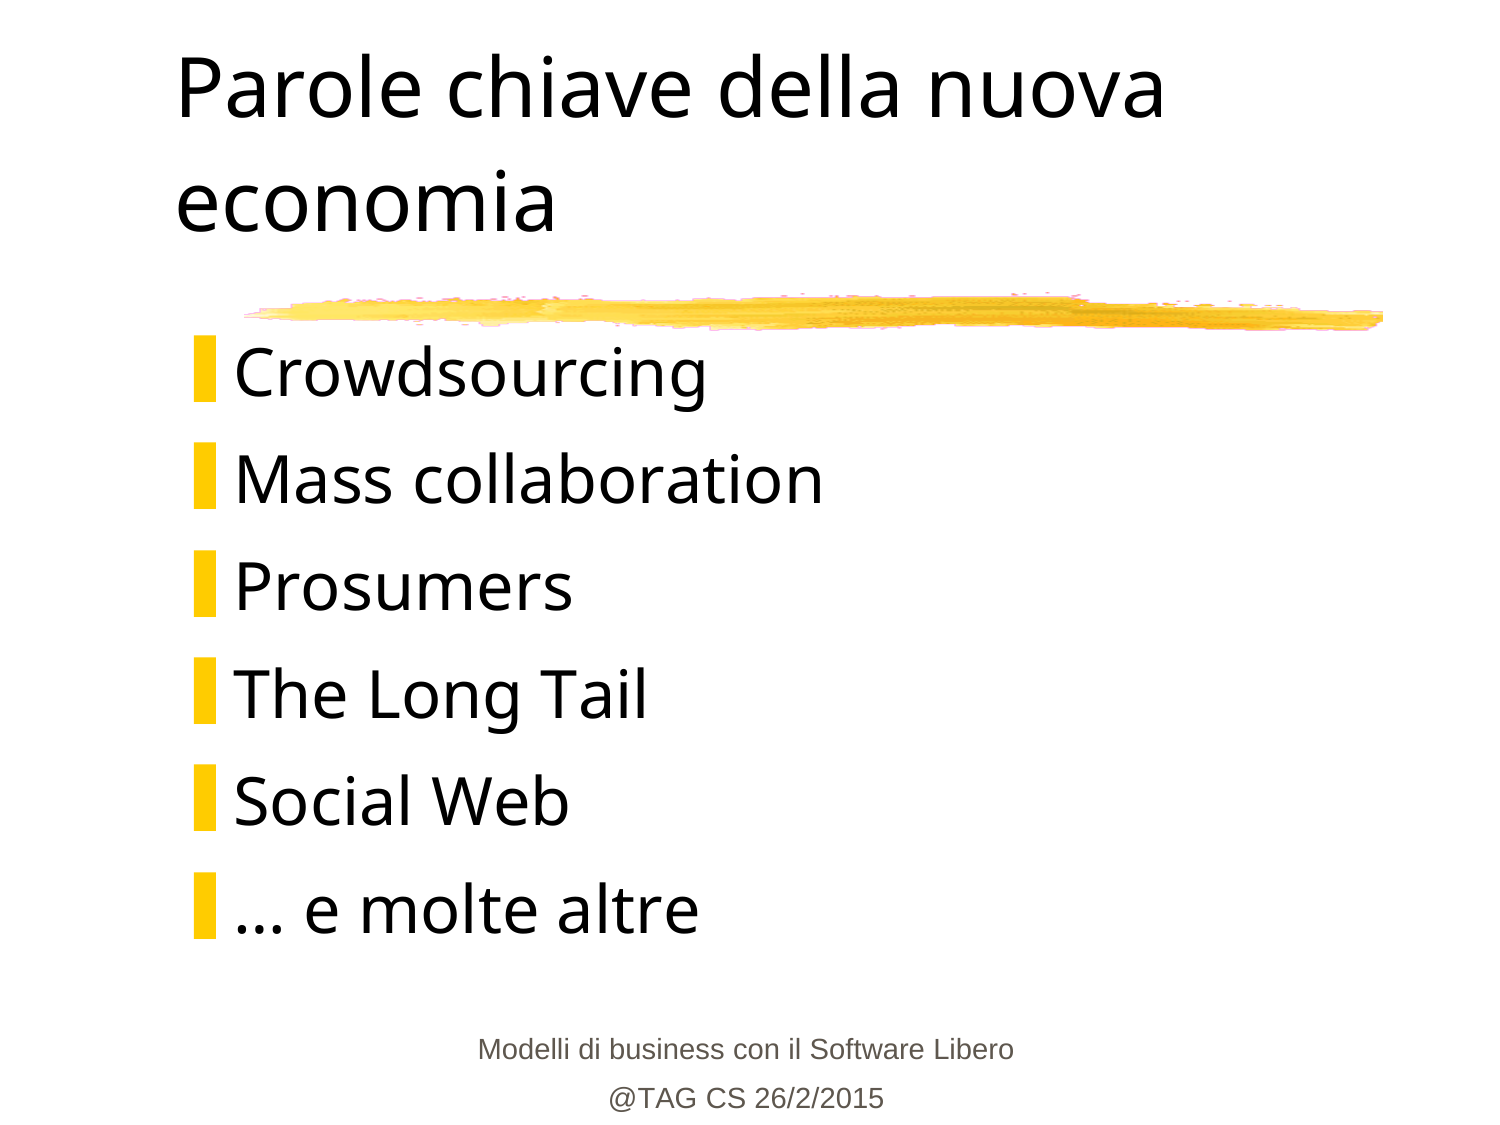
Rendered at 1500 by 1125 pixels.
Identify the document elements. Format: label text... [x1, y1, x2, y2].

title Parole chiave della nuova economia [174, 0, 1418, 300]
picture [244, 300, 1383, 339]
list Crowdsourcing Mass collaboration Prosumers The Long Tail Social Web … e molte altre [177, 324, 1359, 1020]
